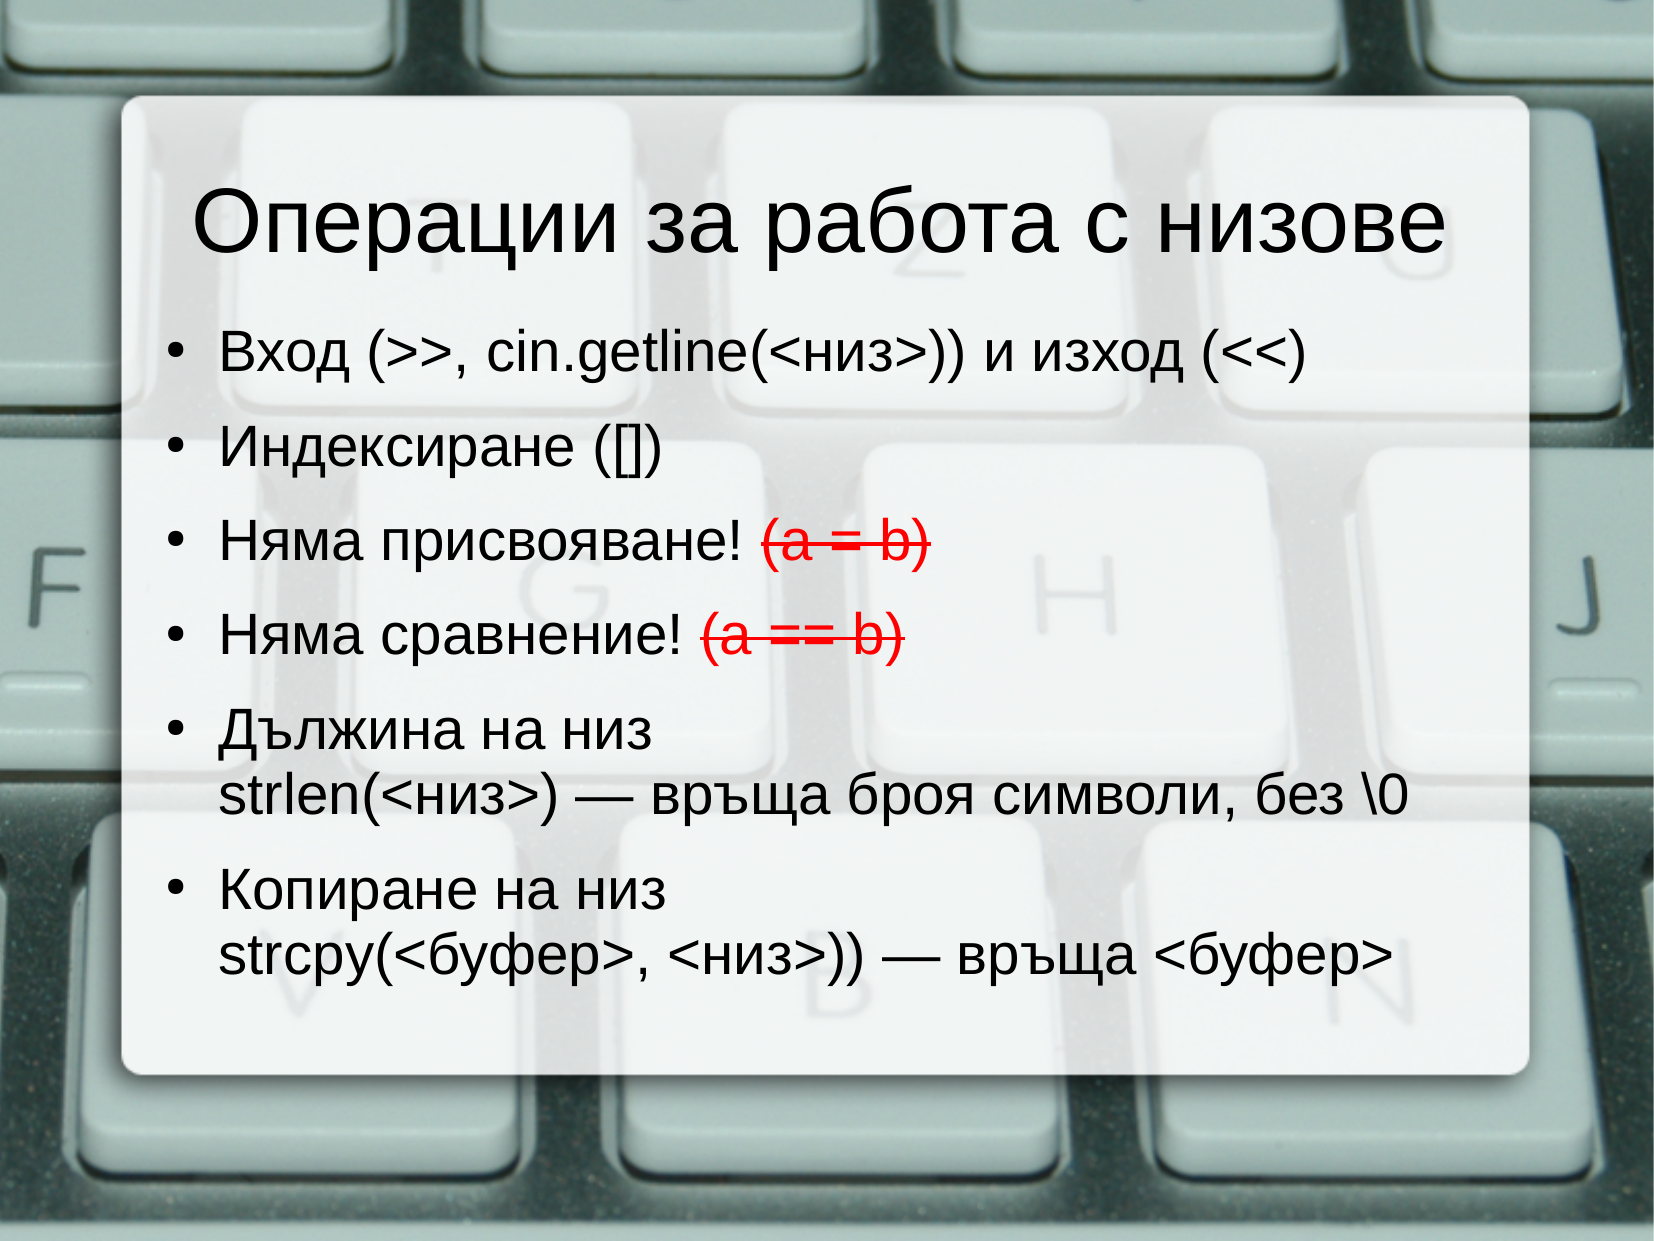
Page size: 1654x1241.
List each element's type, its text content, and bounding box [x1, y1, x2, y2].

picture [0, 0, 1654, 1241]
title Операции за работа с низове [135, 117, 1506, 325]
list Вход (>>, cin.getline(<низ>)) и изход (<<) Индексиране ([]) Няма присвояване! (a = b) Няма сравнение! (a == b) Дължина на низ strlen(<низ>) — връща броя символи, без \0 Копиране на низ strcpy(<буфер>, <низ>)) — връща <буфер> [147, 318, 1506, 1079]
